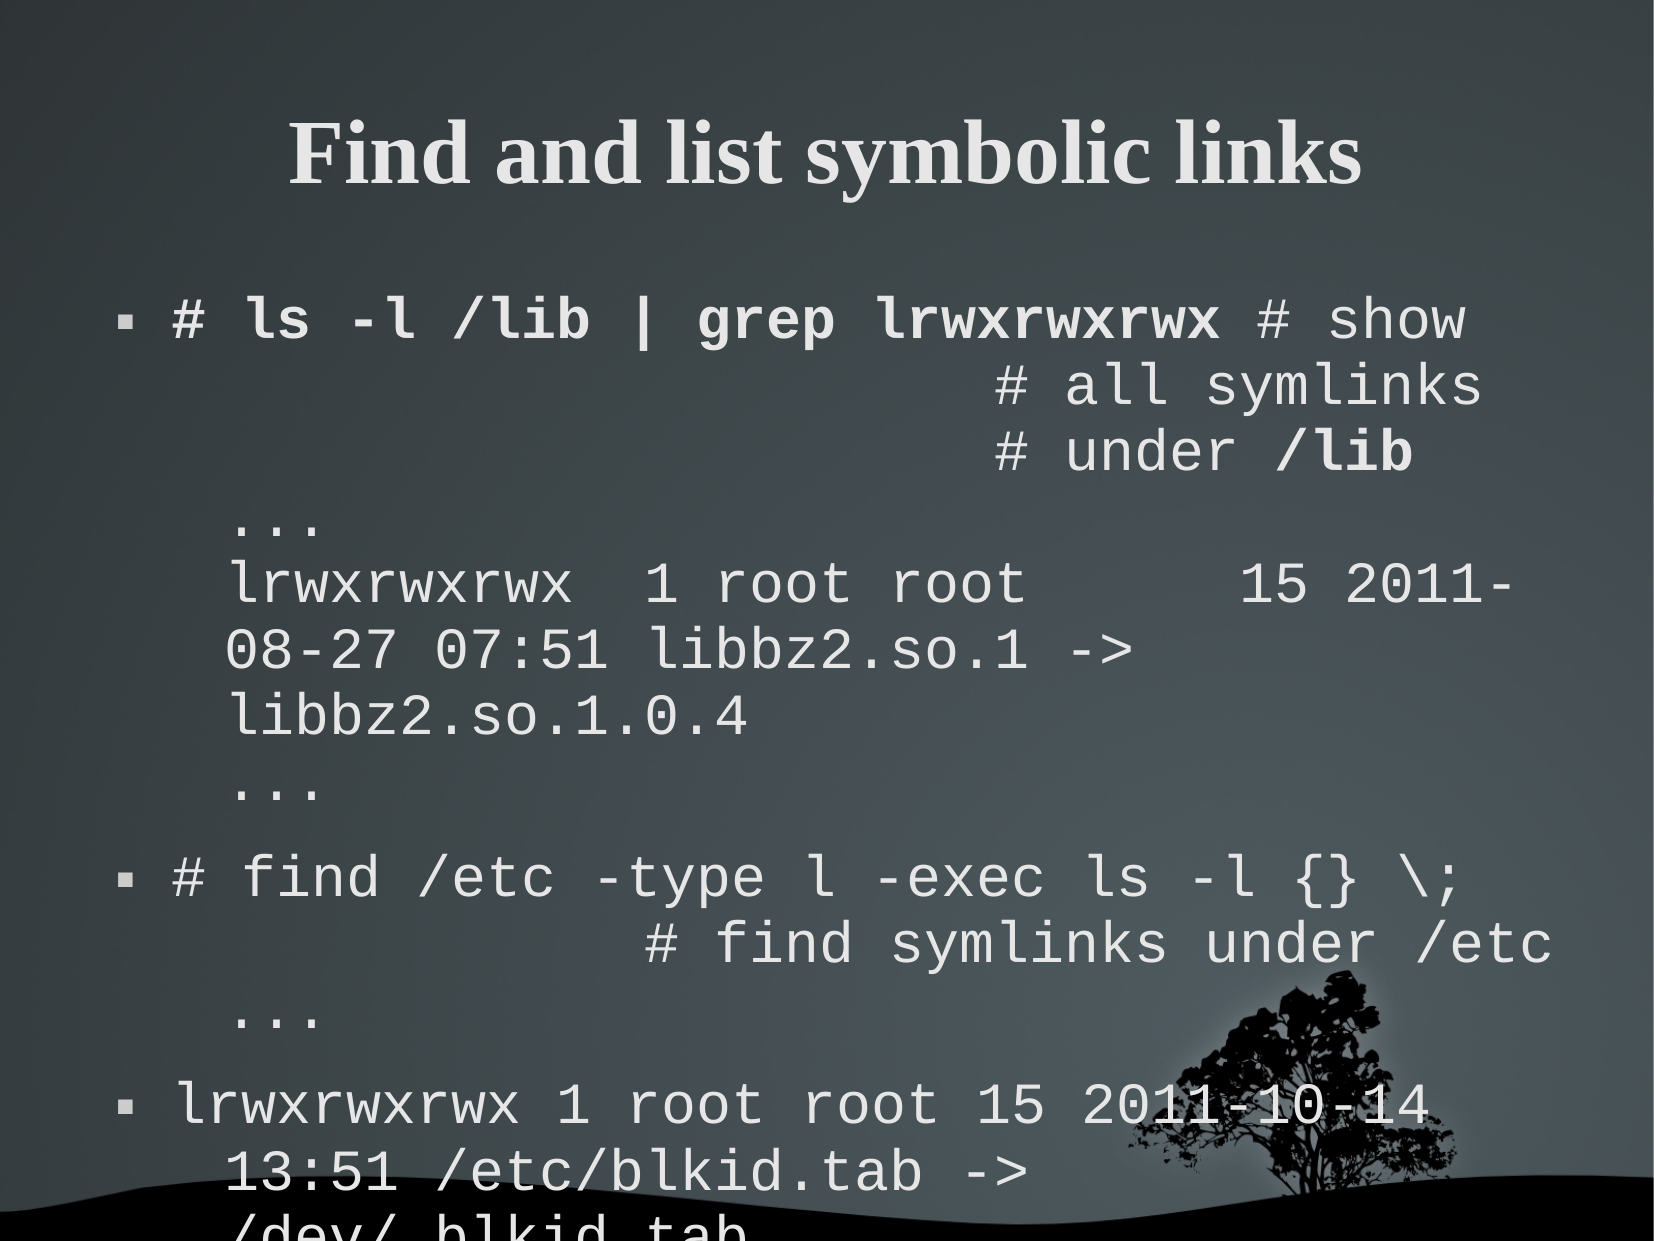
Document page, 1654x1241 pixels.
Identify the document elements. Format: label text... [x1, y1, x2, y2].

picture [303, 1228, 320, 1238]
picture [268, 1229, 284, 1241]
picture [444, 1229, 460, 1241]
picture [583, 1229, 599, 1241]
list # ls -l /lib | grep lrwxrwxrwx # show # all symlinks # under /lib ... lrwxrwxrwx 1 root root 15 2011-08-27 07:51 libbz2.so.1 -> libbz2.so.1.0.4 ... # find /etc -type l -exec ls -l {} \; # find symlinks under /etc ... lrwxrwxrwx 1 root root 15 2011-10-14 13:51 /etc/blkid.tab -> /dev/.blkid.tab ... There is no easy way to find what symlinks are pointing to a target [82, 290, 1571, 1192]
picture [724, 1229, 740, 1241]
title Find and list symbolic links [82, 49, 1571, 257]
picture [0, 0, 1654, 1241]
